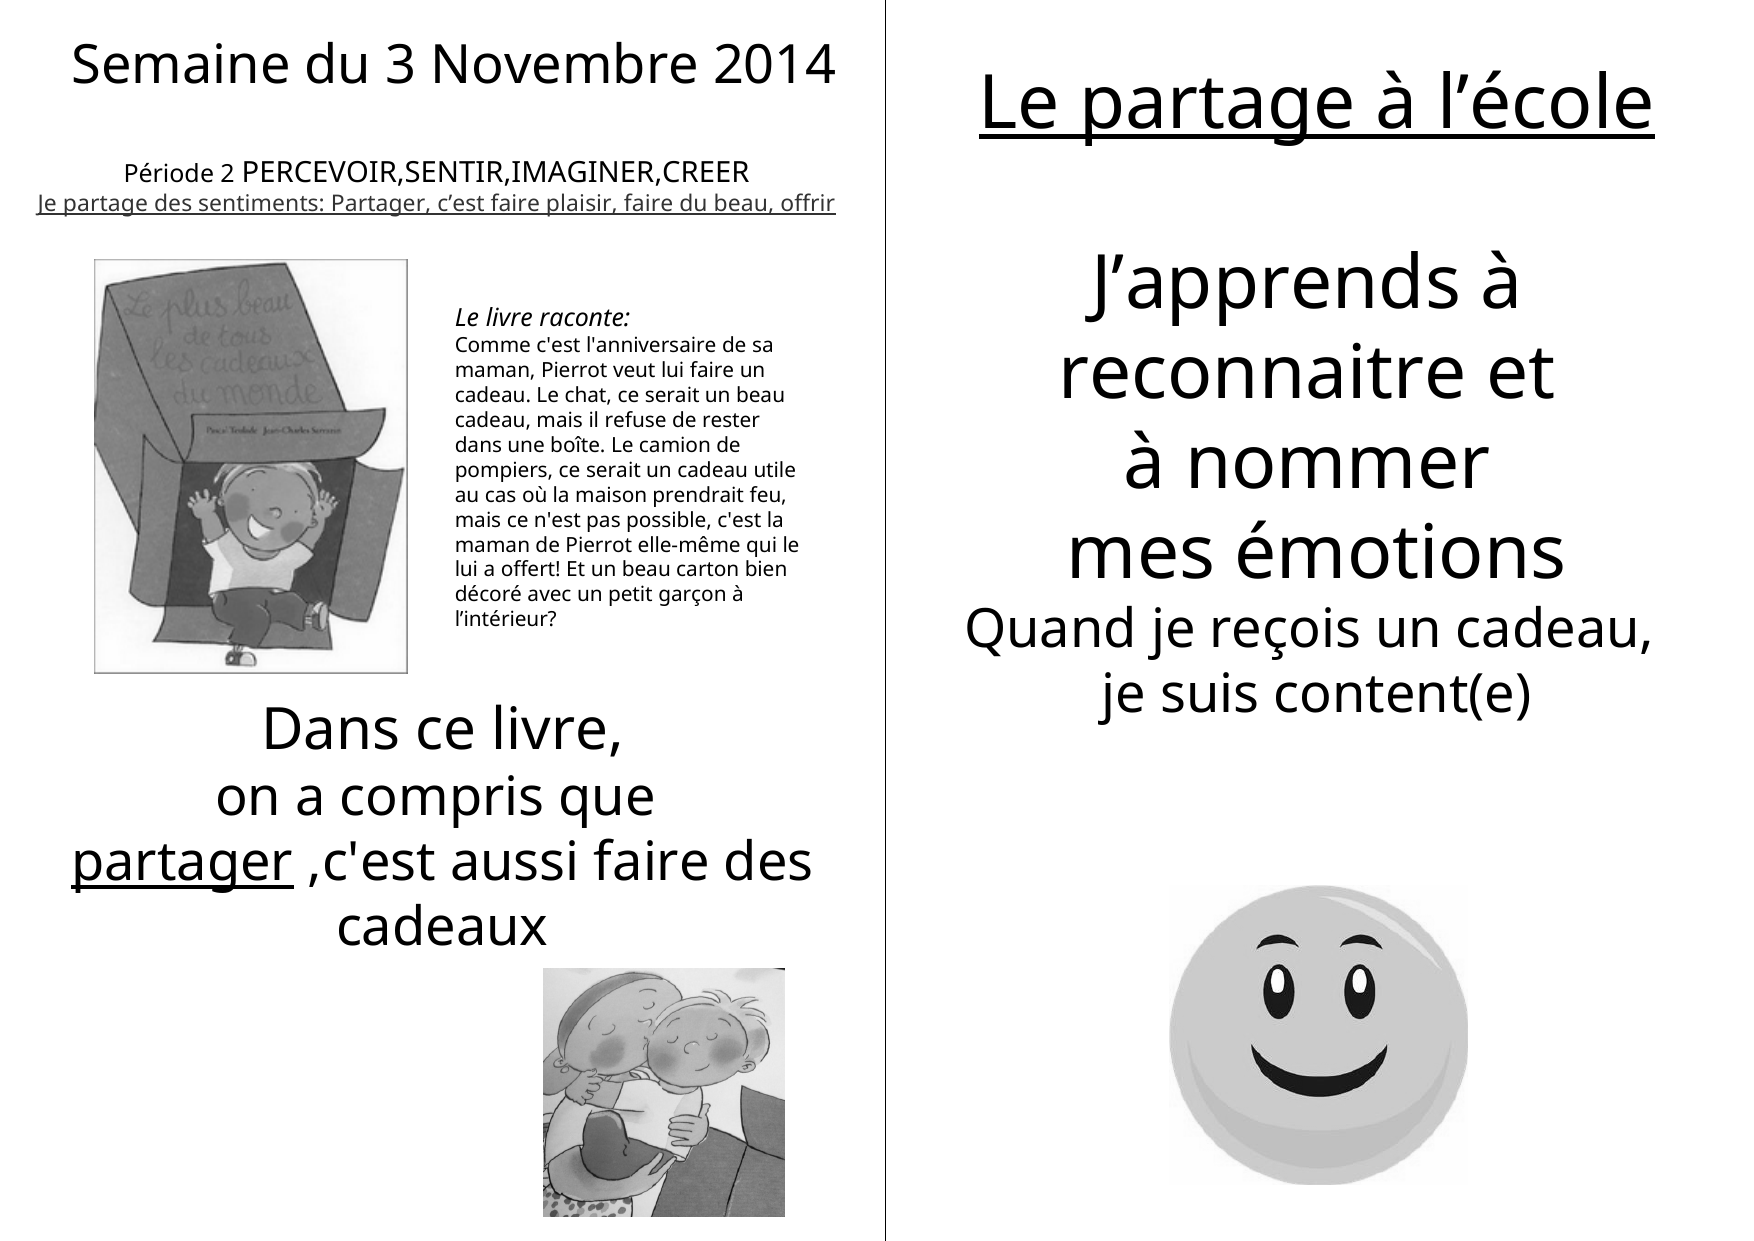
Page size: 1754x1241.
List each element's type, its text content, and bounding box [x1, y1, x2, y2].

text_box Période 2 PERCEVOIR,SENTIR,IMAGINER,CREER Je partage des sentiments: Partager, c’est faire plaisir, faire du beau, offrir [11, 147, 863, 254]
picture [543, 968, 785, 1217]
text_box Le livre raconte: Comme c'est l'anniversaire de sa maman, Pierrot veut lui faire un cadeau. Le chat, ce serait un beau cadeau, mais il refuse de rester dans une boîte. Le camion de pompiers, ce serait un cadeau utile au cas où la maison prendrait feu, mais ce n'est pas possible, c'est la maman de Pierrot elle-même qui le lui a offert! Et un beau carton bien décoré avec un petit garçon à l’intérieur? [448, 295, 815, 674]
picture [1169, 885, 1468, 1185]
text_box Dans ce livre, on a compris que partager ,c'est aussi faire des cadeaux [35, 685, 851, 1241]
text_box Le partage à l’école J’apprends à reconnaitre et à nommer mes émotions Quand je reçois un cadeau, je suis content(e) [897, 47, 1737, 1170]
text_box Semaine du 3 Novembre 2014 [47, 23, 863, 119]
picture [94, 259, 408, 674]
